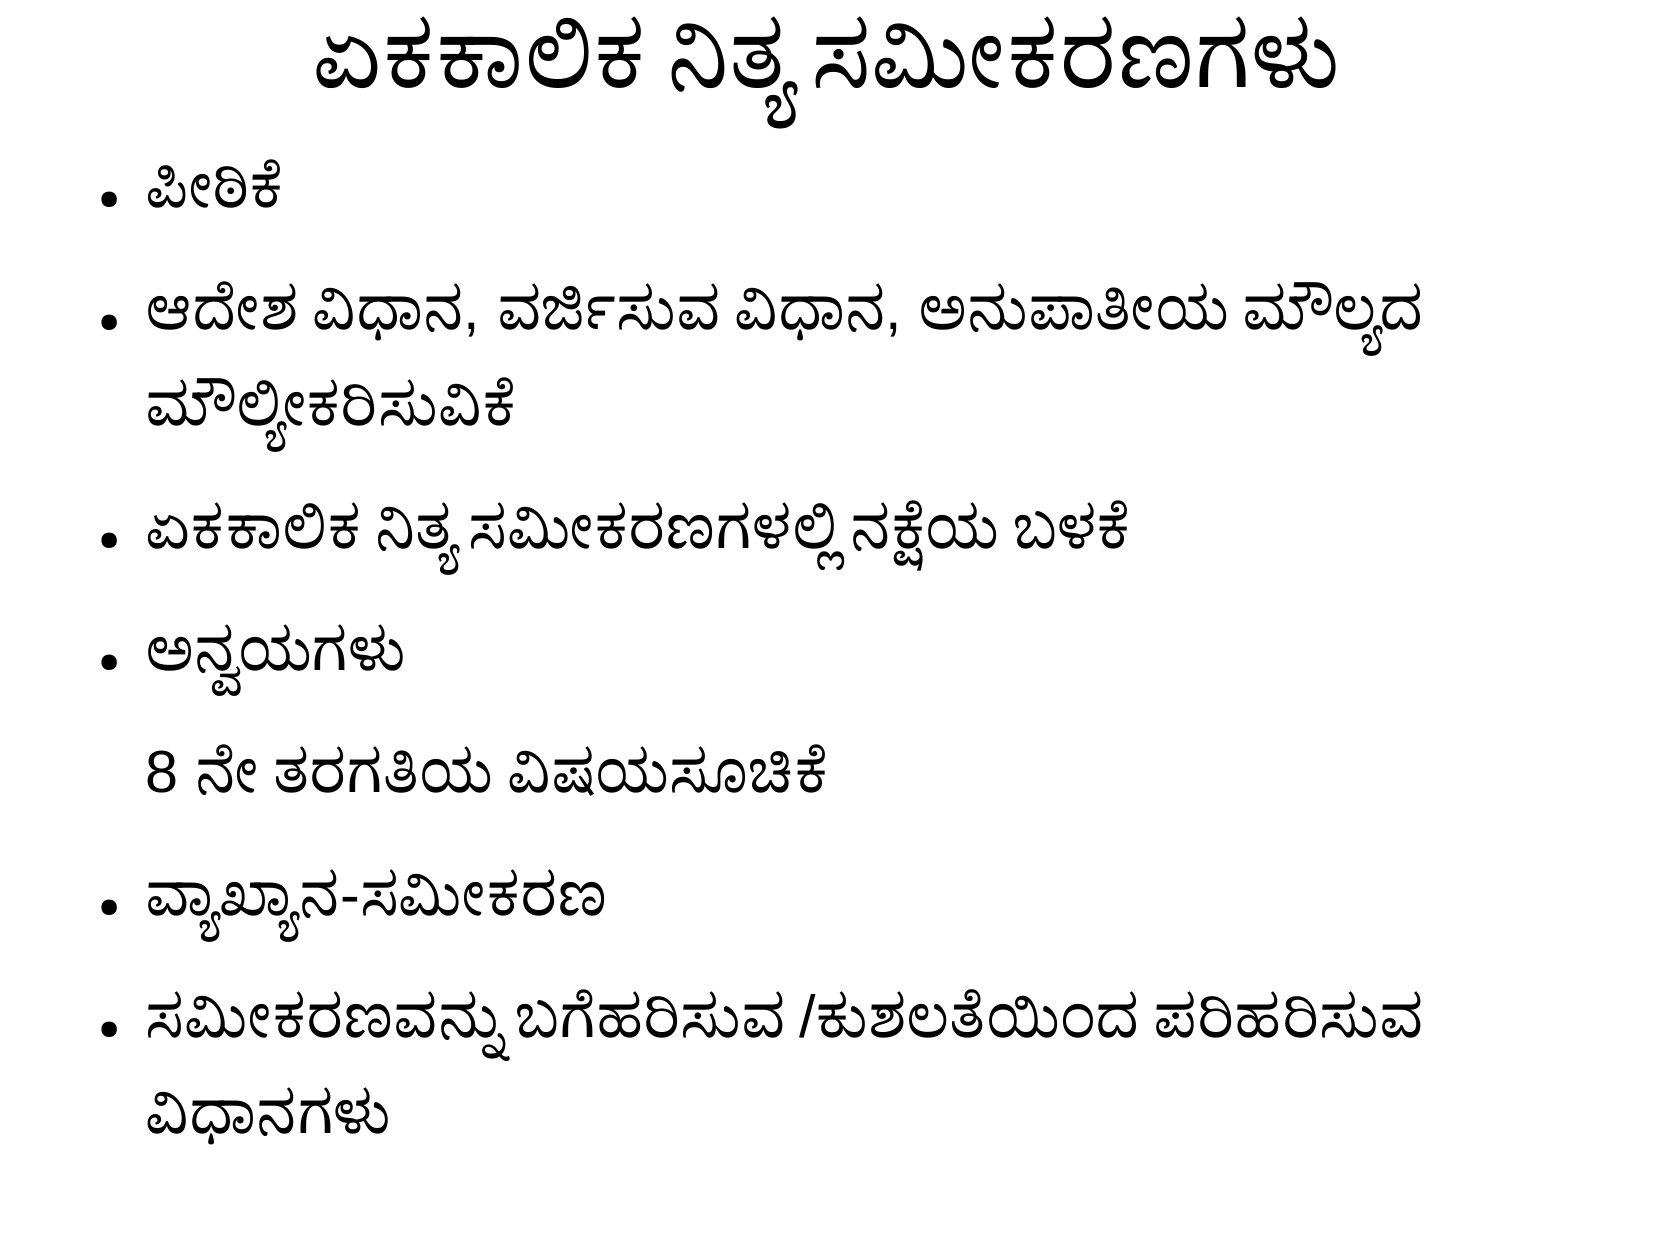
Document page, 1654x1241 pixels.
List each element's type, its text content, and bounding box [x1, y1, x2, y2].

title ಏಕಕಾಲಿಕ ನಿತ್ಯ ಸಮೀಕರಣಗಳು [82, 9, 1571, 297]
list ಪೀಠಿಕೆ ಆದೇಶ ವಿಧಾನ, ವರ್ಜಿಸುವ ವಿಧಾನ, ಅನುಪಾತೀಯ ಮೌಲ್ಯದ ಮೌಲ್ಯೀಕರಿಸುವಿಕೆ ಏಕಕಾಲಿಕ ನಿತ್ಯ ಸಮೀಕರಣಗಳಲ್ಲಿ ನಕ್ಷೆಯ ಬಳಕೆ ಅನ್ವಯಗಳು 8 ನೇ ತರಗತಿಯ ವಿಷಯಸೂಚಿಕೆ ವ್ಯಾಖ್ಯಾನ-ಸಮೀಕರಣ ಸಮೀಕರಣವನ್ನು ಬಗೆಹರಿಸುವ /ಕುಶಲತೆಯಿಂದ ಪರಿಹರಿಸುವ ವಿಧಾನಗಳು [82, 153, 1538, 1182]
